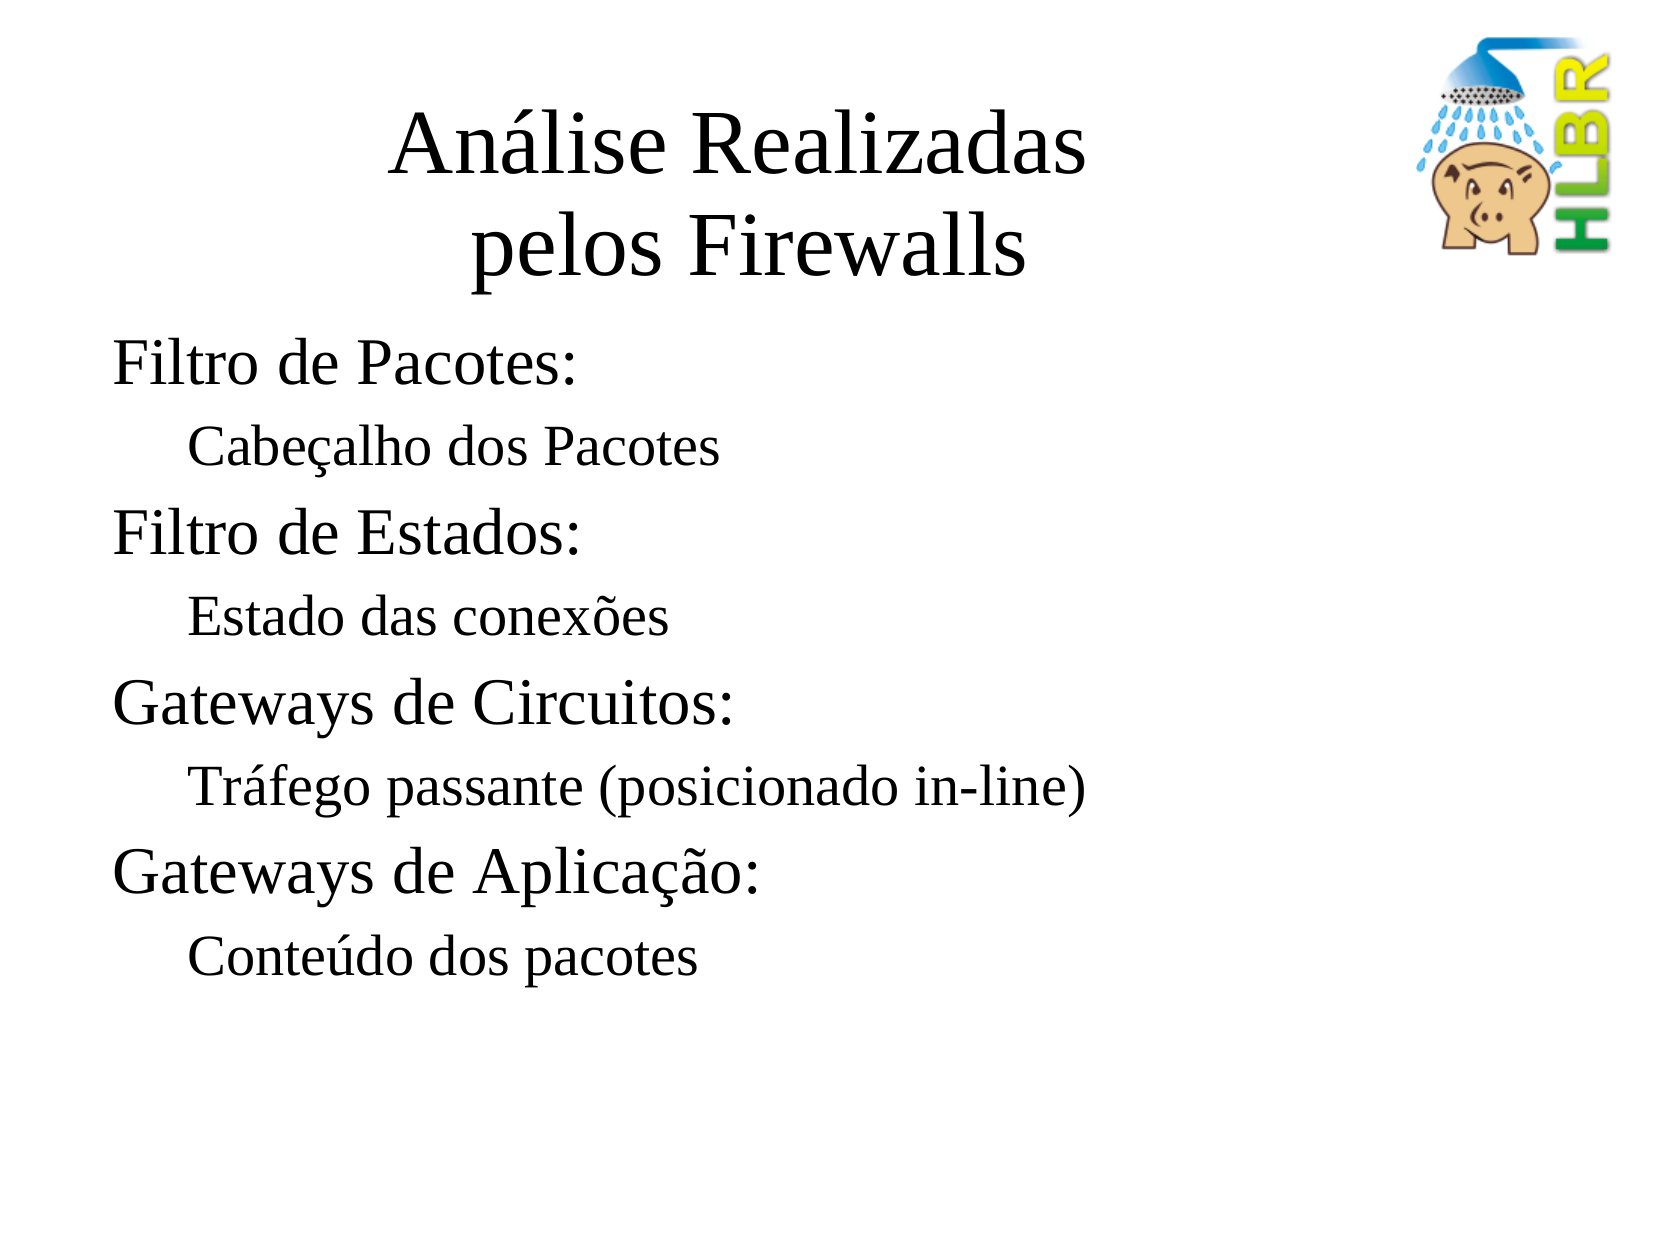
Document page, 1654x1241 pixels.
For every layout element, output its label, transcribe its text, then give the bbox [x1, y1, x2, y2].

title Análise Realizadas pelos Firewalls [112, 76, 1388, 312]
list Filtro de Pacotes: Cabeçalho dos Pacotes Filtro de Estados: Estado das conexões Gateways de Circuitos: Tráfego passante (posicionado in-line) Gateways de Aplicação: Conteúdo dos pacotes [112, 324, 1388, 1020]
picture [1416, 37, 1612, 260]
